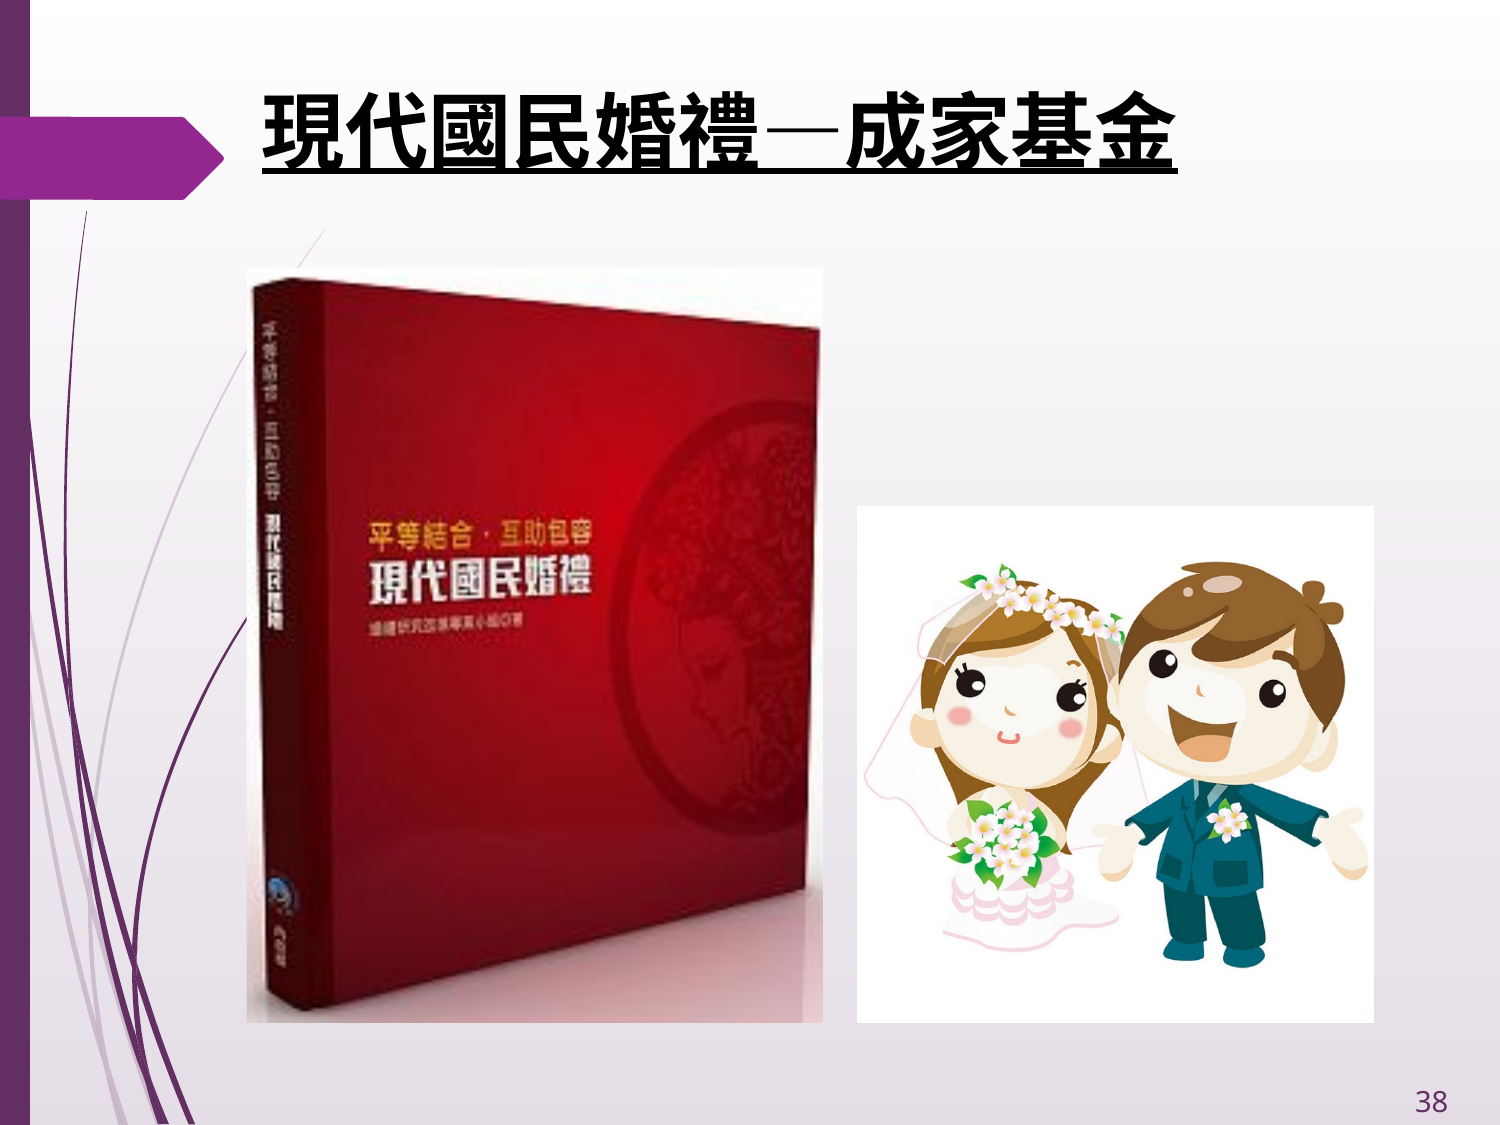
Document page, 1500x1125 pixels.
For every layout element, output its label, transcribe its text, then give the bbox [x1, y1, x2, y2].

picture [246, 268, 823, 1023]
title 現代國民婚禮—成家基金 [246, 71, 1469, 282]
picture [857, 506, 1374, 1023]
text_box [1400, 1073, 1496, 1125]
